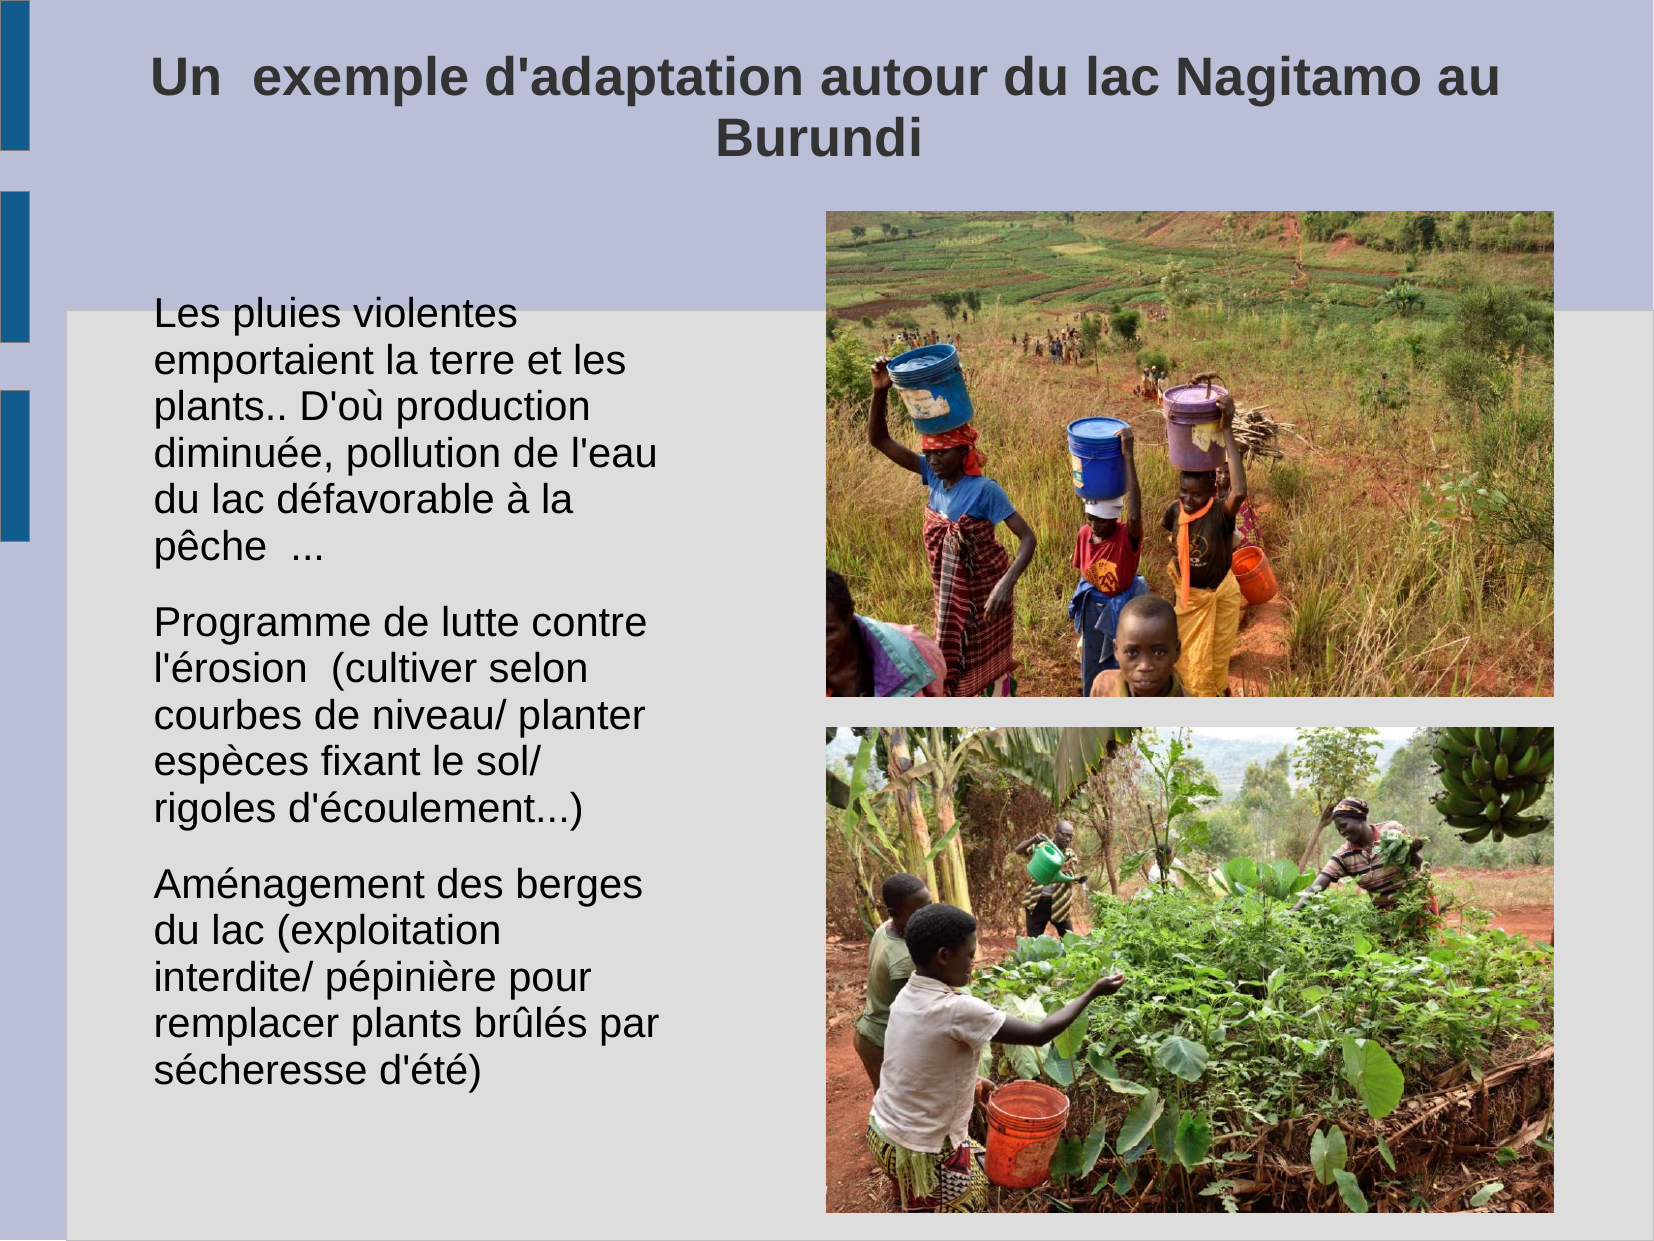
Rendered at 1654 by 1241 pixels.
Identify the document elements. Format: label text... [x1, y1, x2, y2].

picture [826, 211, 1554, 697]
list Les pluies violentes emportaient la terre et les plants.. D'où production diminuée, pollution de l'eau du lac défavorable à la pêche ... Programme de lutte contre l'érosion (cultiver selon courbes de niveau/ planter espèces fixant le sol/ rigoles d'écoulement...) Aménagement des berges du lac (exploitation interdite/ pépinière pour remplacer plants brûlés par sécheresse d'été) [82, 290, 674, 1109]
title Un exemple d'adaptation autour du lac Nagitamo au Burundi [82, 45, 1571, 170]
picture [826, 727, 1554, 1213]
